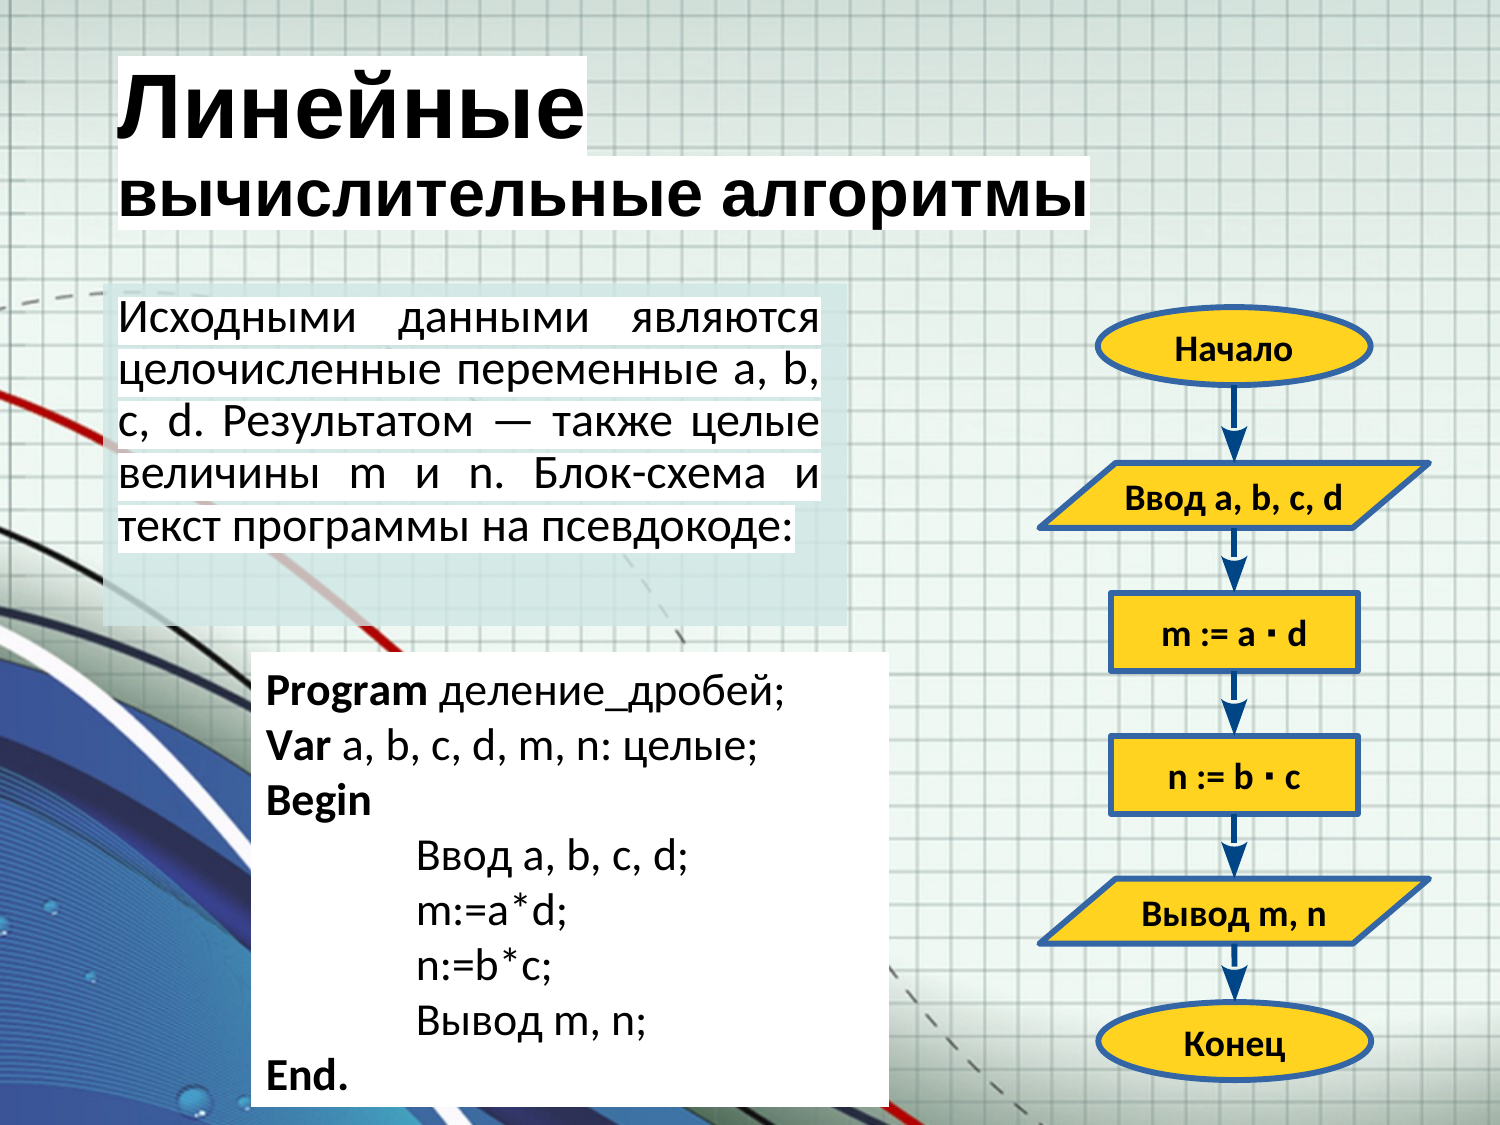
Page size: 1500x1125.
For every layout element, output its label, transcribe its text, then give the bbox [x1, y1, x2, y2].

text_box Ввод a, b, c, d [1039, 462, 1430, 528]
text_box Начало [1097, 307, 1371, 386]
text_box Program деление_дробей; Var a, b, c, d, m, n: целые; Begin Ввод a, b, c, d; m:=a*d; n:=b*c; Вывод m, n; End. [251, 652, 889, 1107]
text_box Вывод m, n [1039, 878, 1430, 944]
text_box Конец [1098, 1002, 1372, 1081]
picture [0, 0, 1500, 1125]
list [103, 626, 735, 1014]
list Исходными данными являются целочисленные переменные а, b, с, d. Результатом — также целые величины m и n. Блок-схема и текст программы на псевдокоде: [103, 283, 848, 626]
text_box n := b · c [1110, 735, 1358, 814]
title Линейные вычислительные алгоритмы [103, 32, 1397, 258]
text_box m := a · d [1110, 592, 1358, 671]
